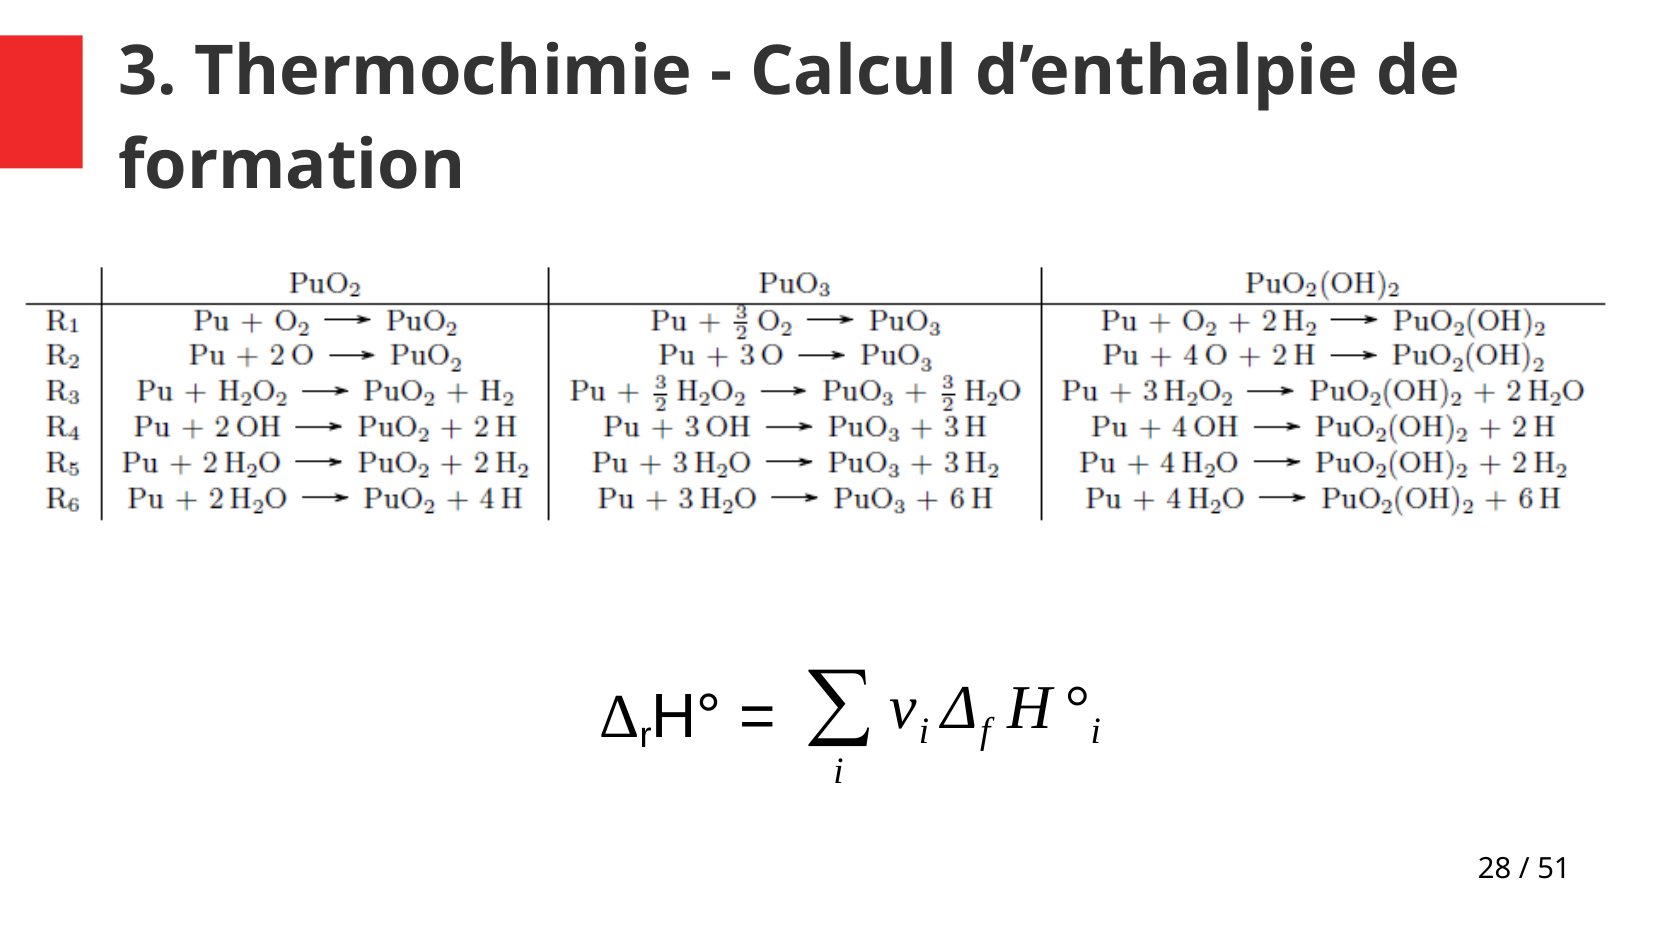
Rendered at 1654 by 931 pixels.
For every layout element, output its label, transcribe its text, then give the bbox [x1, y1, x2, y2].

title 3. Thermochimie - Calcul d’enthalpie de formation [118, 20, 1571, 209]
chart [797, 664, 1108, 792]
picture [4, 242, 1650, 553]
text_box ΔrH° = [584, 673, 797, 763]
